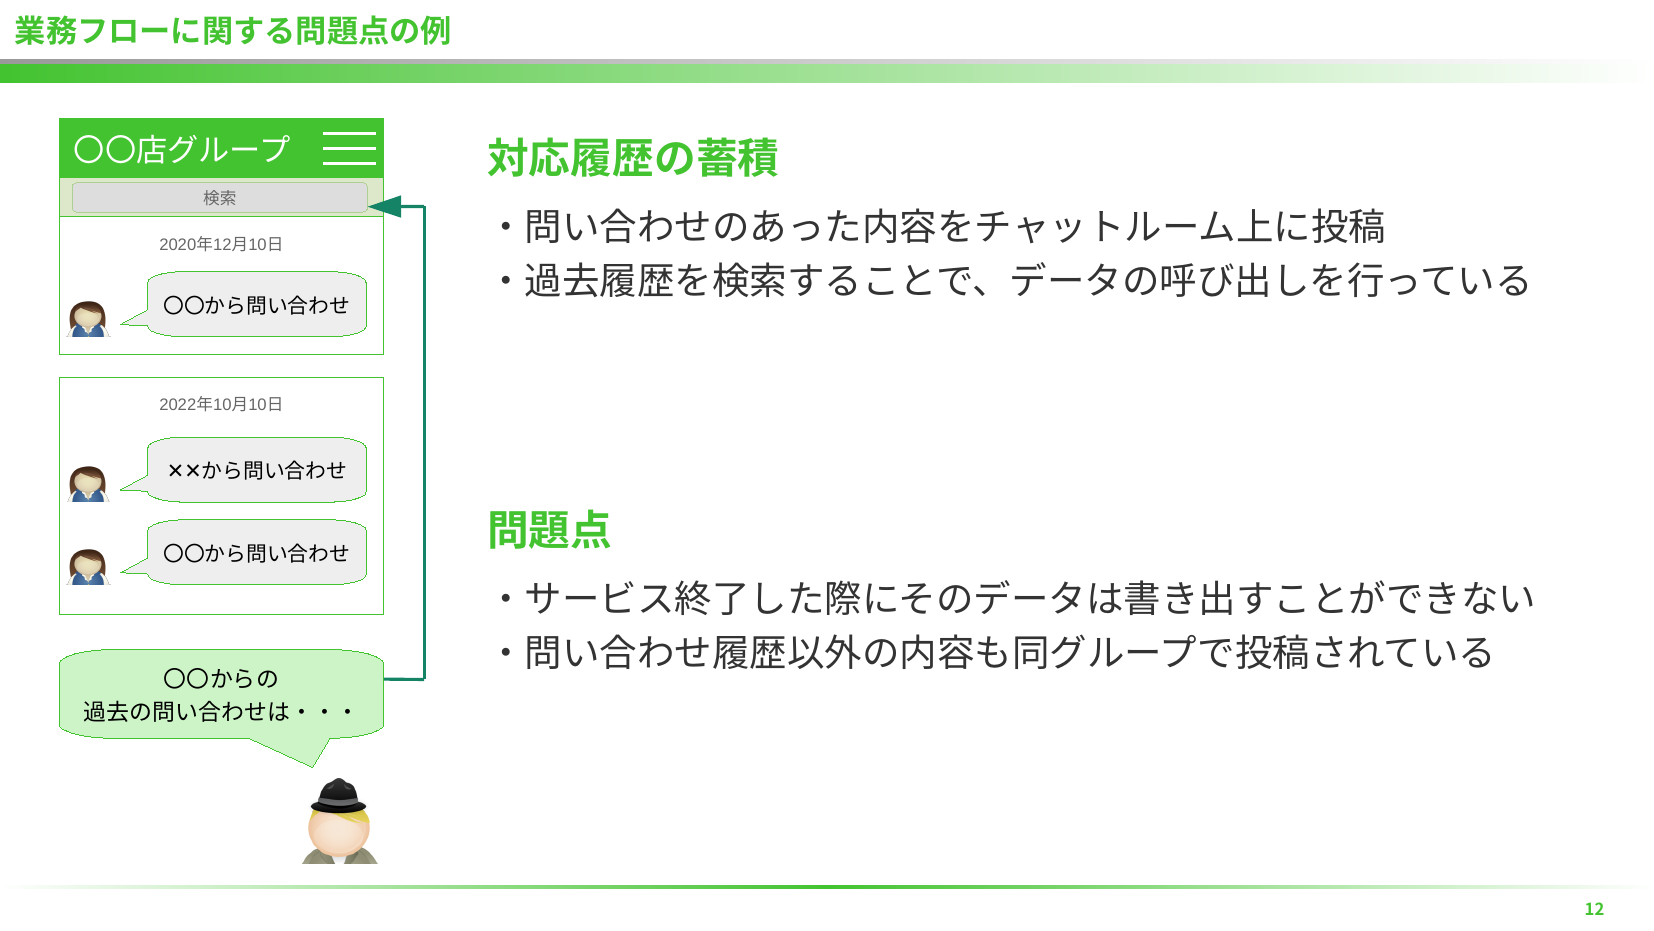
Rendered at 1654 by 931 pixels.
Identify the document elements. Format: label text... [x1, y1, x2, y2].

text_box <番号> [1535, 888, 1654, 928]
picture [59, 462, 119, 502]
picture [60, 297, 119, 337]
text_box 2022年10月10日 [59, 383, 384, 423]
text_box [0, 59, 1654, 83]
text_box 2020年12月10日 [60, 223, 383, 263]
text_box 〇〇からの 過去の問い合わせは・・・ [59, 649, 384, 767]
text_box [60, 177, 383, 217]
text_box 〇〇から問い合わせ [120, 271, 367, 337]
text_box [0, 885, 1654, 889]
text_box 対応履歴の蓄積 ・問い合わせのあった内容をチャットルーム上に投稿 ・過去履歴を検索することで、データの呼び出しを行っている [472, 117, 1625, 325]
text_box 〇〇から問い合わせ [120, 519, 367, 585]
picture [59, 545, 119, 585]
text_box 〇〇店グループ [60, 119, 383, 177]
text_box 検索 [72, 182, 368, 213]
text_box 業務フローに関する問題点の例 [0, 0, 1376, 59]
text_box ✕✕から問い合わせ [120, 437, 367, 503]
text_box 問題点 ・サービス終了した際にそのデータは書き出すことができない ・問い合わせ履歴以外の内容も同グループで投稿されている [472, 489, 1625, 686]
picture [295, 767, 384, 864]
